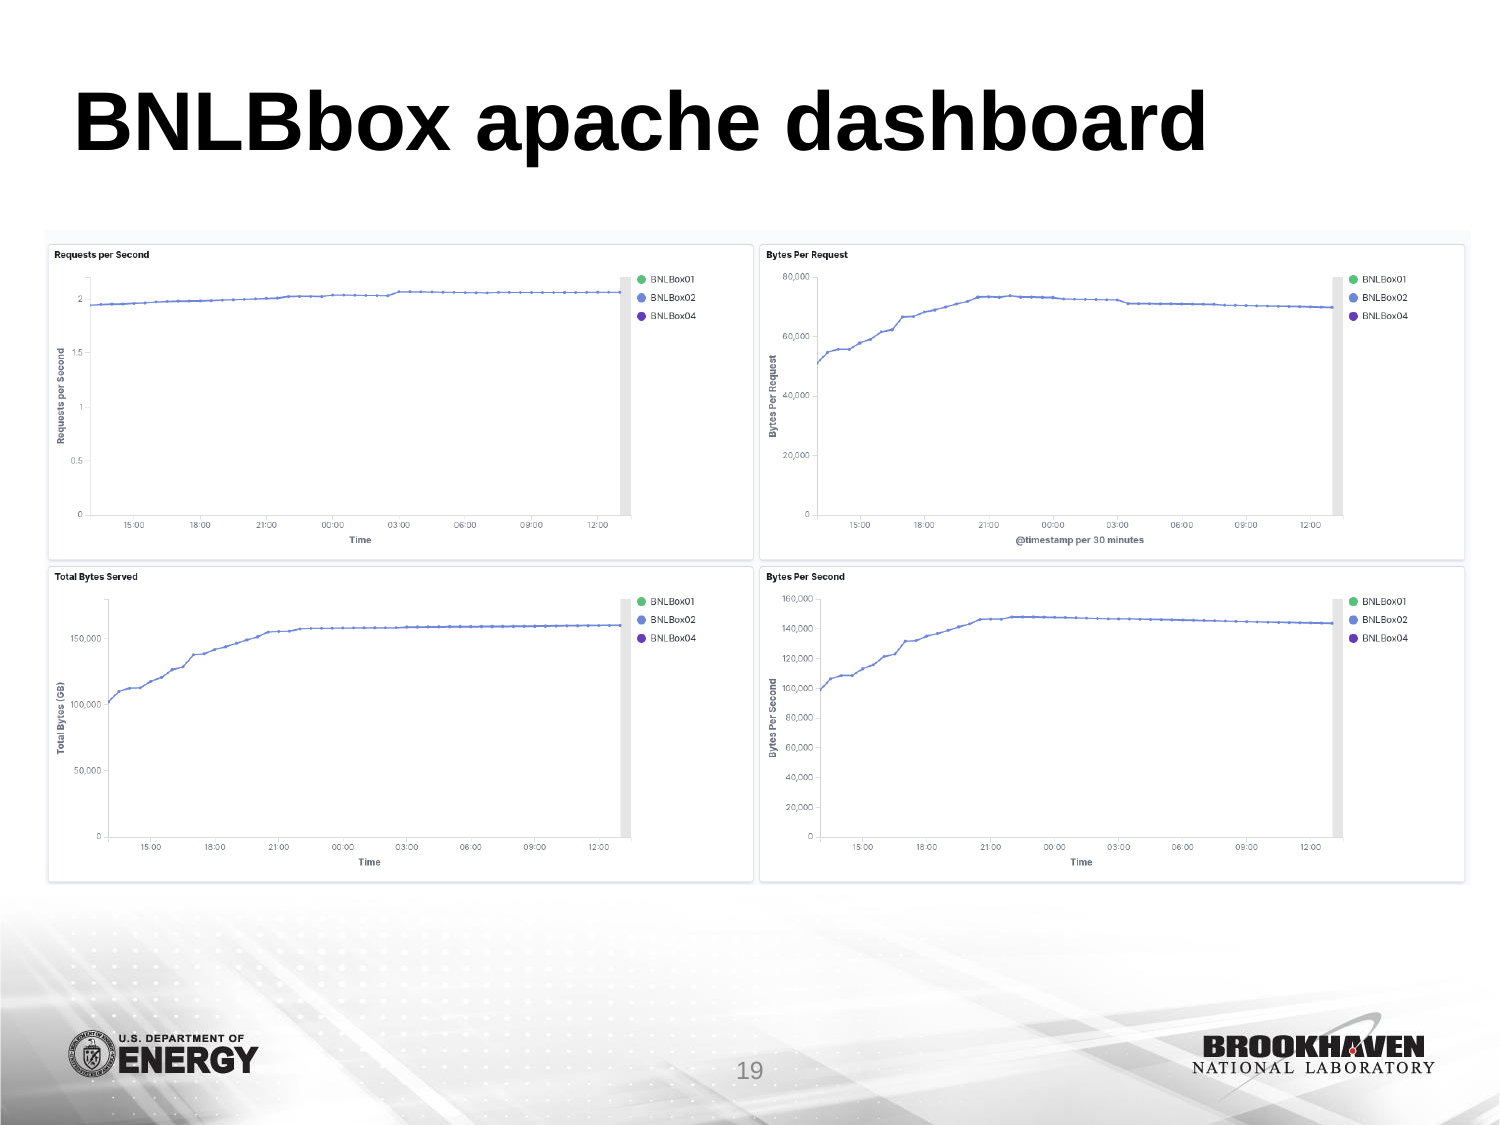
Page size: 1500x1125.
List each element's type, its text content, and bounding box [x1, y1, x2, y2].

slide_number <number> [581, 1039, 919, 1100]
picture [0, 0, 1500, 1125]
title BNLBbox apache dashboard [58, 59, 1425, 180]
